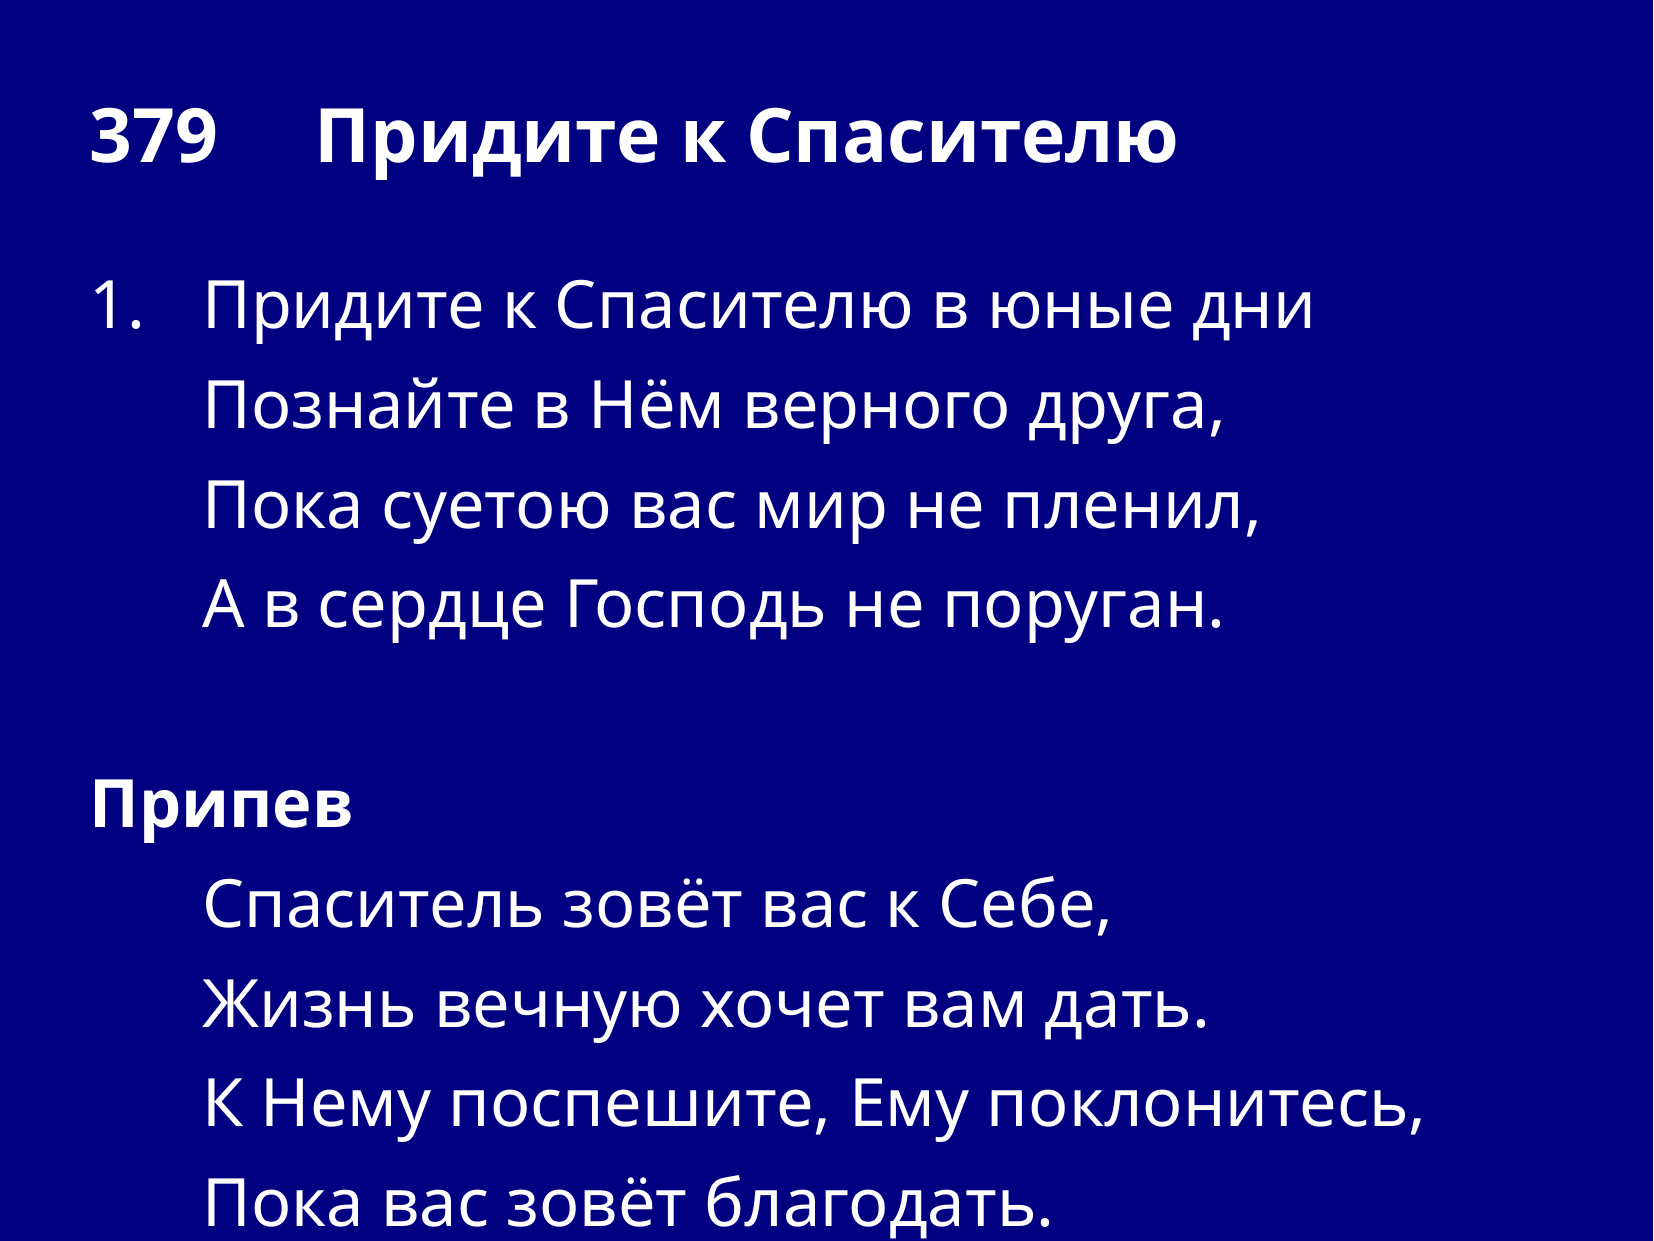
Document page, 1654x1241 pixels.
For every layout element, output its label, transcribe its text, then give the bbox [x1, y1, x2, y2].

text_box 1. Придите к Спасителю в юные дни Познайте в Нём верного друга, Пока суетою вас мир не пленил, А в сердце Господь не поруган. Припев Спаситель зовёт вас к Себе, Жизнь вечную хочет вам дать. К Нему поспешите, Ему поклонитесь, Пока вас зовёт благодать. [75, 188, 1576, 1163]
text_box 379 Придите к Спасителю [75, 75, 1576, 188]
